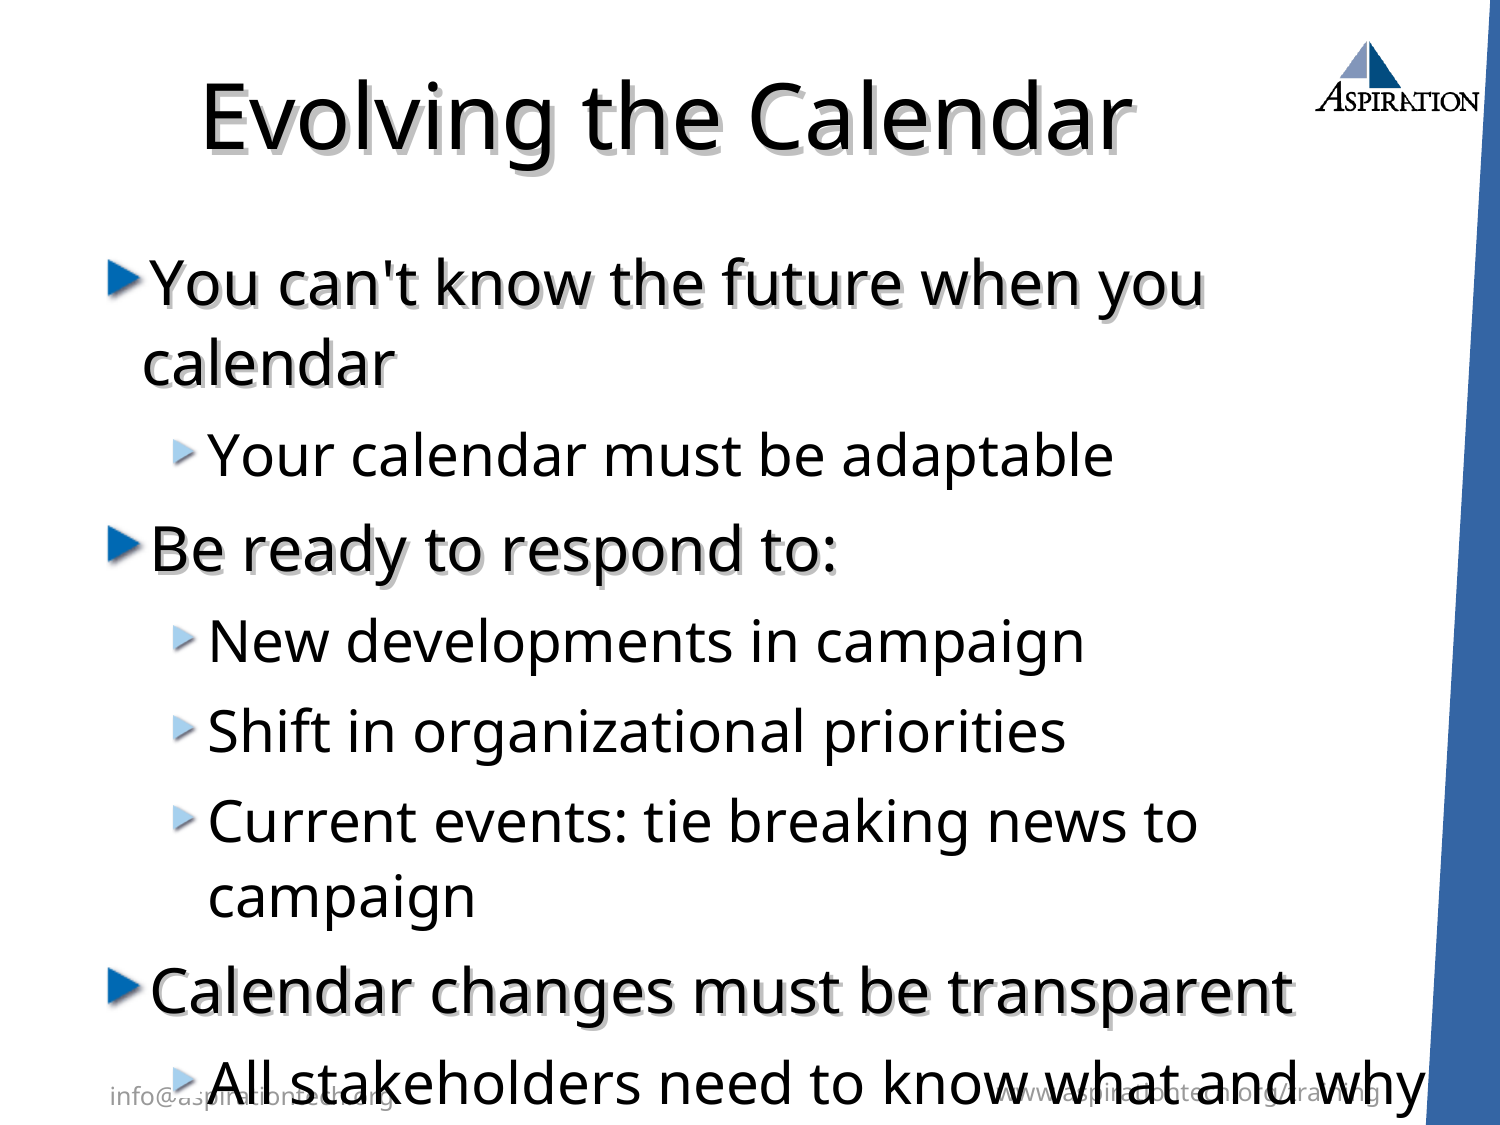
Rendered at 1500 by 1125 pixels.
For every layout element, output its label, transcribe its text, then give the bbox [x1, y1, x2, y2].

picture [171, 1064, 200, 1098]
picture [1315, 41, 1480, 120]
title Evolving the Calendar [49, 19, 1284, 206]
list You can't know the future when you calendar Your calendar must be adaptable Be ready to respond to: New developments in campaign Shift in organizational priorities Current events: tie breaking news to campaign Calendar changes must be transparent All stakeholders need to know what and why [49, 238, 1447, 961]
picture [105, 963, 150, 1014]
